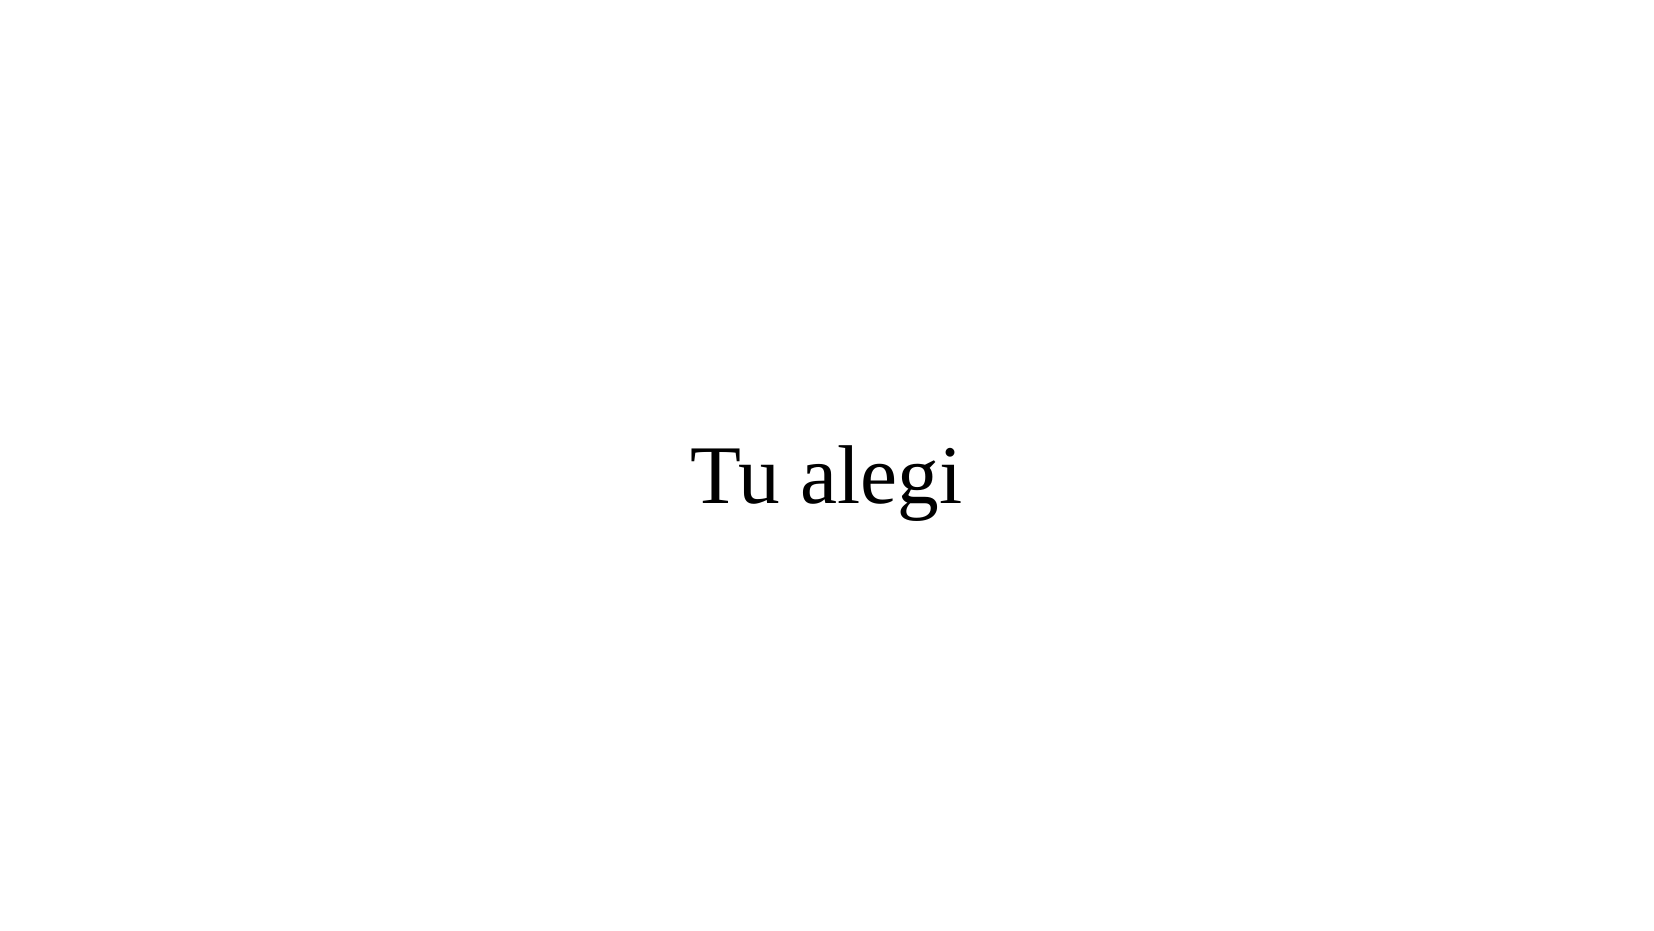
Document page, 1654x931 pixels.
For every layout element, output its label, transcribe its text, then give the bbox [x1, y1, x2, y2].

title Tu alegi [165, 420, 1489, 521]
